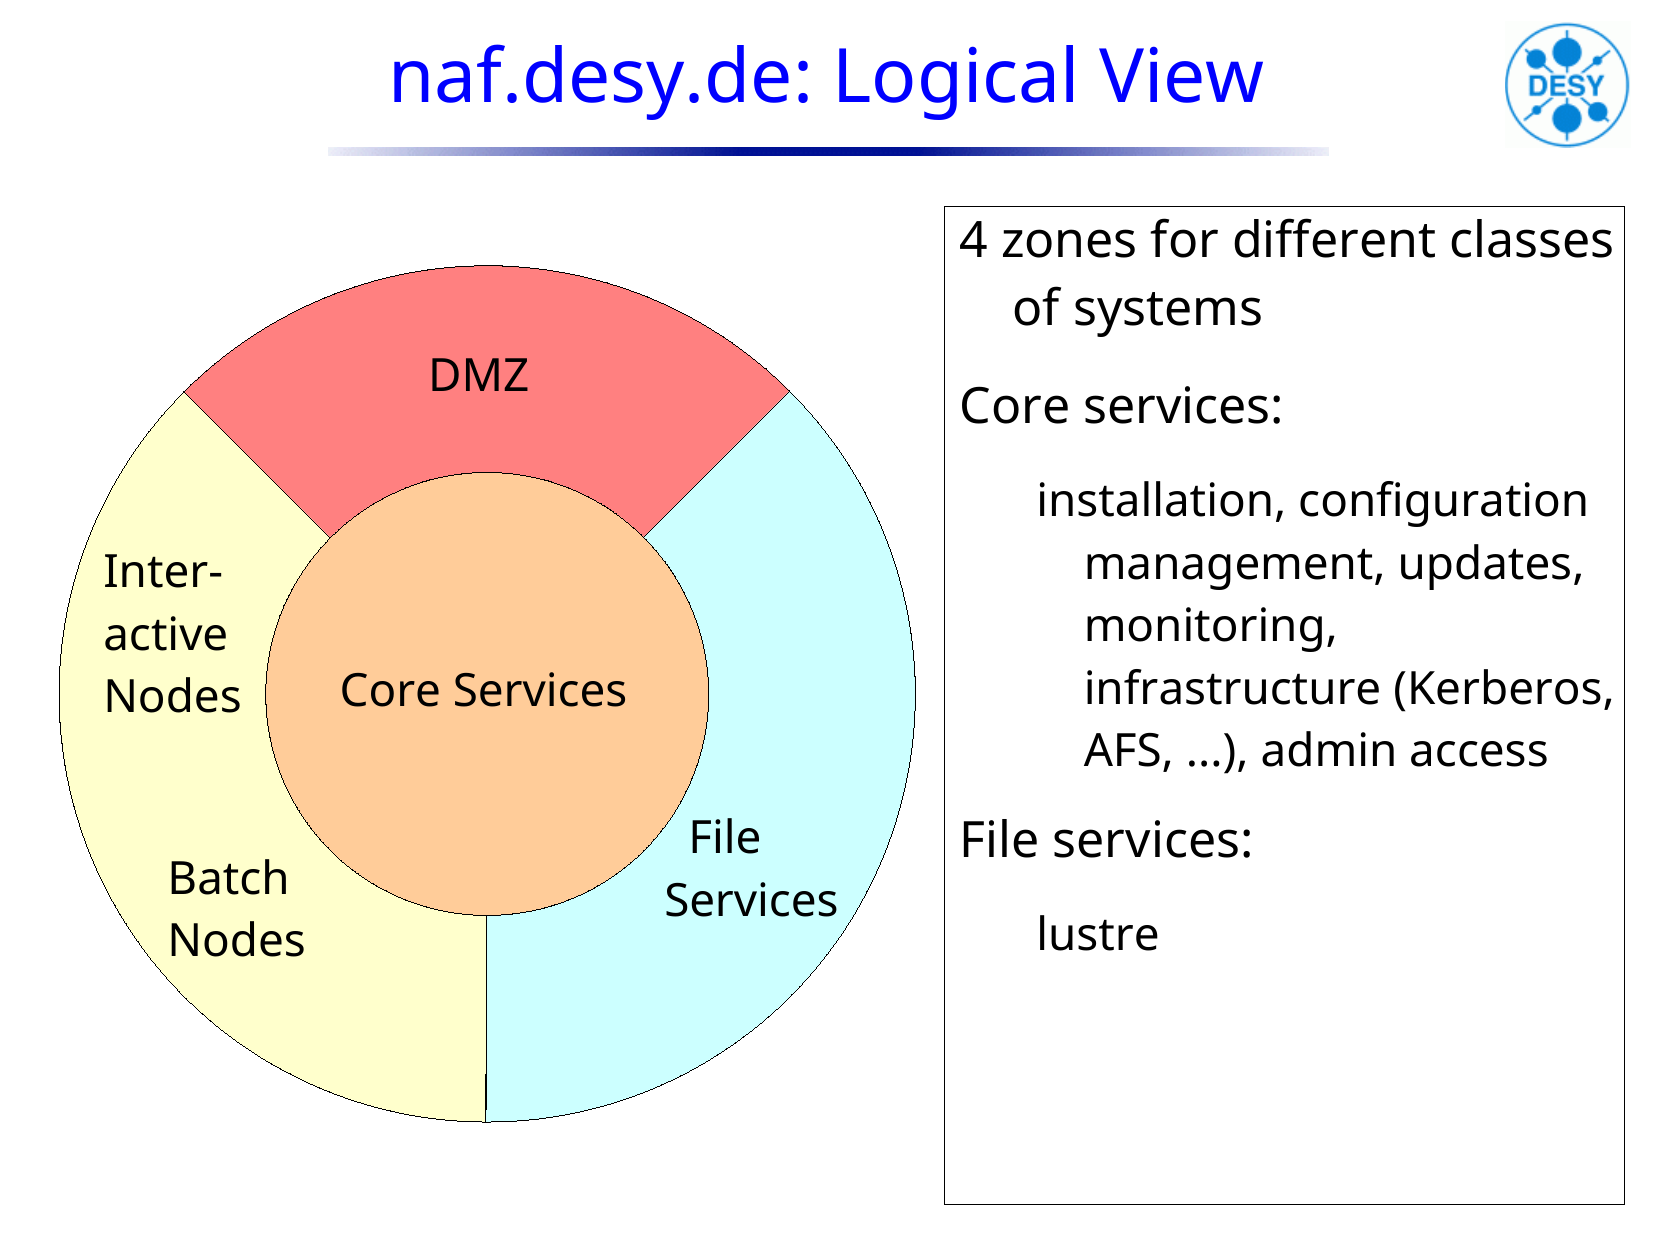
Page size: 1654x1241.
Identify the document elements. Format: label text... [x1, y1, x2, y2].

text_box [59, 265, 916, 1123]
picture [1505, 21, 1631, 148]
picture [328, 147, 1329, 156]
list 4 zones for different classes of systems Core services: installation, configuration management, updates, monitoring, infrastructure (Kerberos, AFS, ...), admin access File services: lustre [944, 206, 1625, 1205]
text_box Batch Nodes [152, 837, 384, 1004]
text_box Core Services [324, 649, 652, 729]
text_box File Services [649, 797, 881, 1004]
title naf.desy.de: Logical View [147, 7, 1506, 141]
text_box DMZ [413, 334, 549, 414]
text_box Inter- active Nodes [88, 531, 320, 738]
